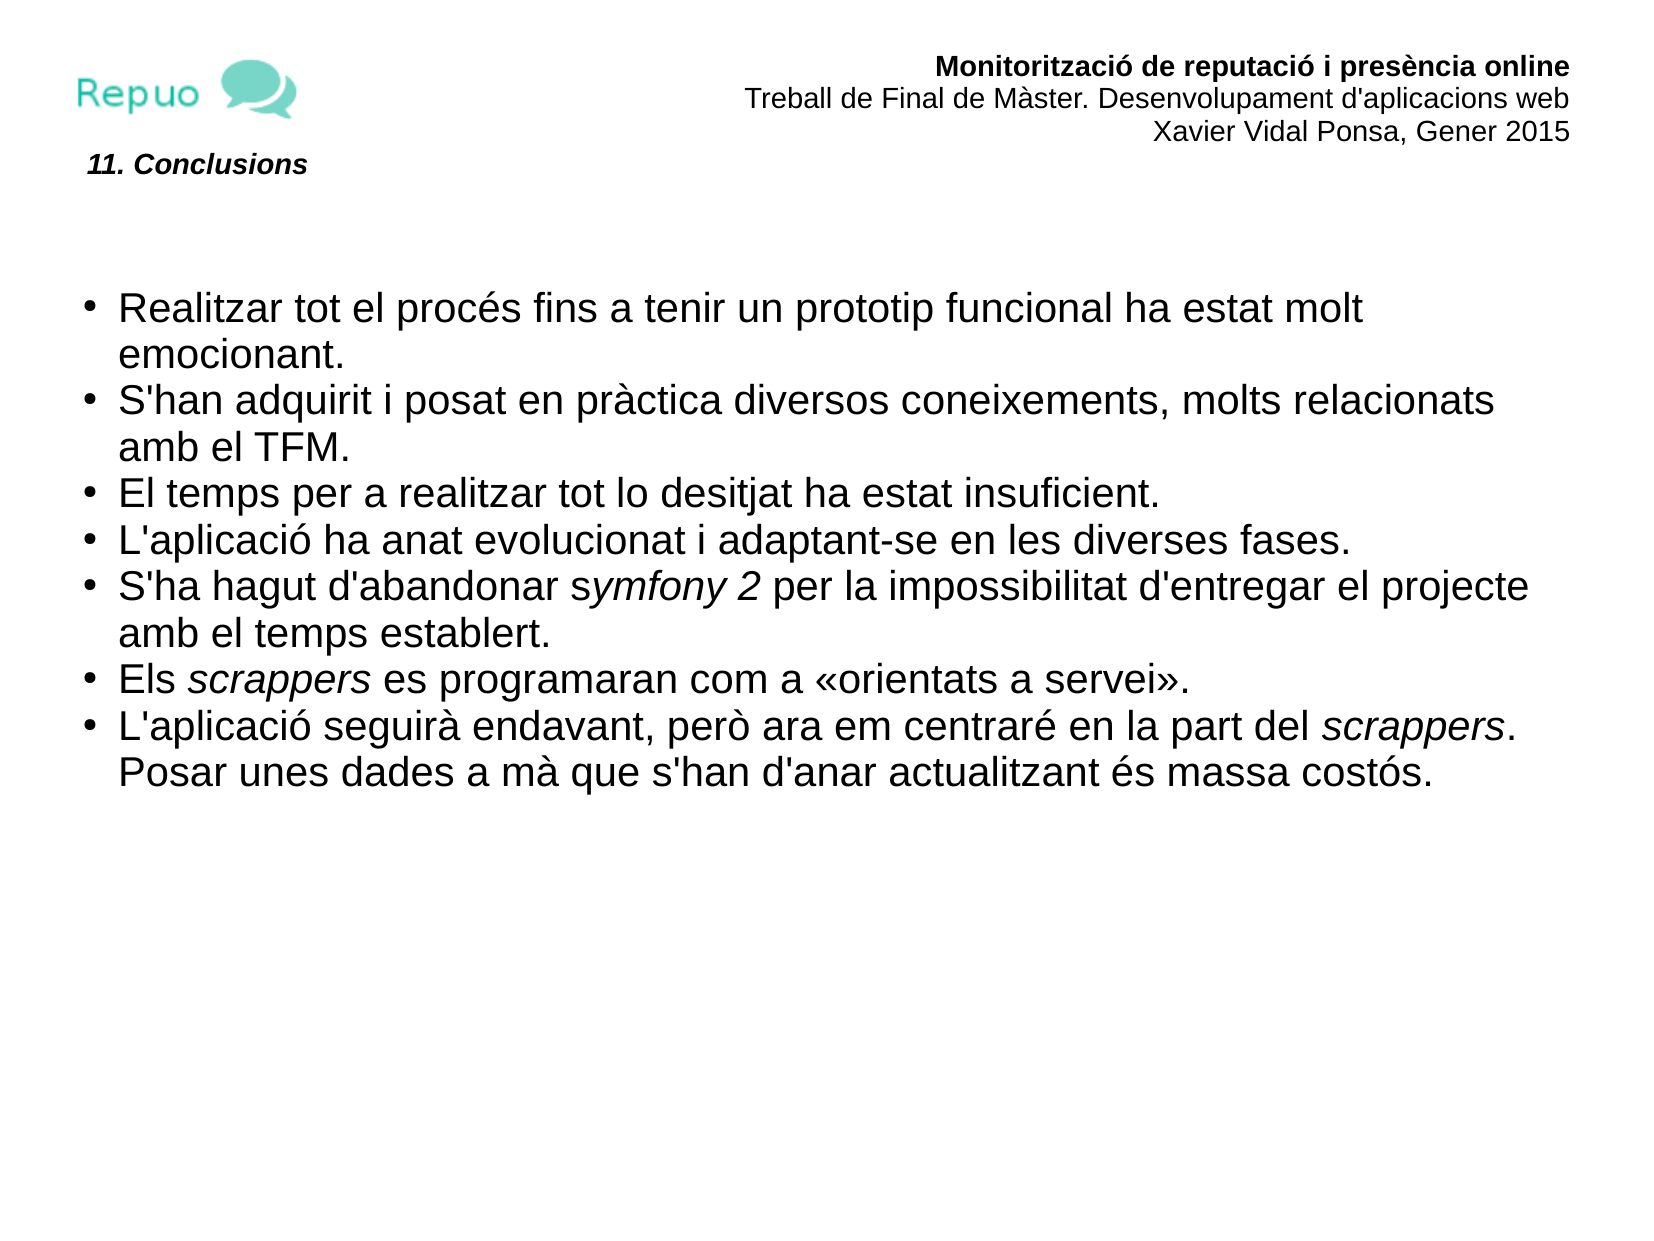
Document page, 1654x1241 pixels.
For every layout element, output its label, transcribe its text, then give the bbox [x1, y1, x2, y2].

picture [58, 32, 309, 150]
subtitle Realitzar tot el procés fins a tenir un prototip funcional ha estat molt emocionant. S'han adquirit i posat en pràctica diversos coneixements, molts relacionats amb el TFM. El temps per a realitzar tot lo desitjat ha estat insuficient. L'aplicació ha anat evolucionat i adaptant-se en les diverses fases. S'ha hagut d'abandonar symfony 2 per la impossibilitat d'entregar el projecte amb el temps establert. Els scrappers es programaran com a «orientats a servei». L'aplicació seguirà endavant, però ara em centraré en la part del scrappers. Posar unes dades a mà que s'han d'anar actualitzant és massa costós. [82, 284, 1571, 1004]
title Monitorització de reputació i presència online Treball de Final de Màster. Desenvolupament d'aplicacions web Xavier Vidal Ponsa, Gener 2015 11. Conclusions [82, 49, 1571, 215]
